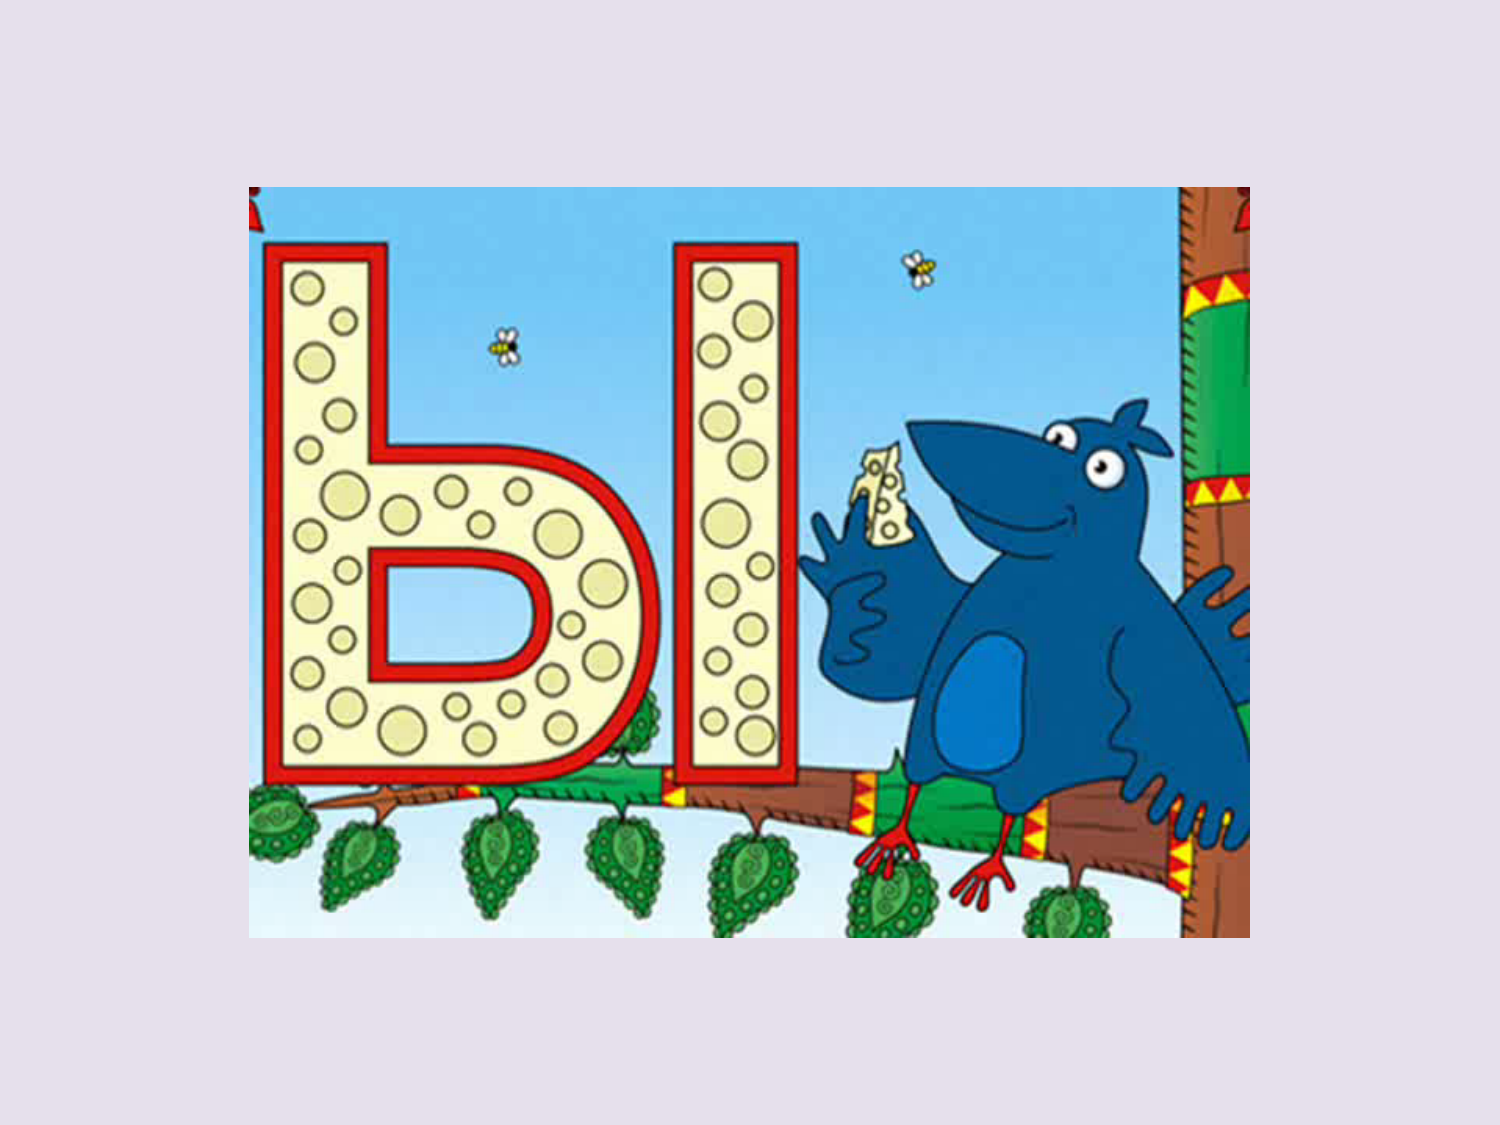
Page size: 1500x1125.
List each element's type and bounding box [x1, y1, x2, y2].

picture [249, 187, 1250, 938]
